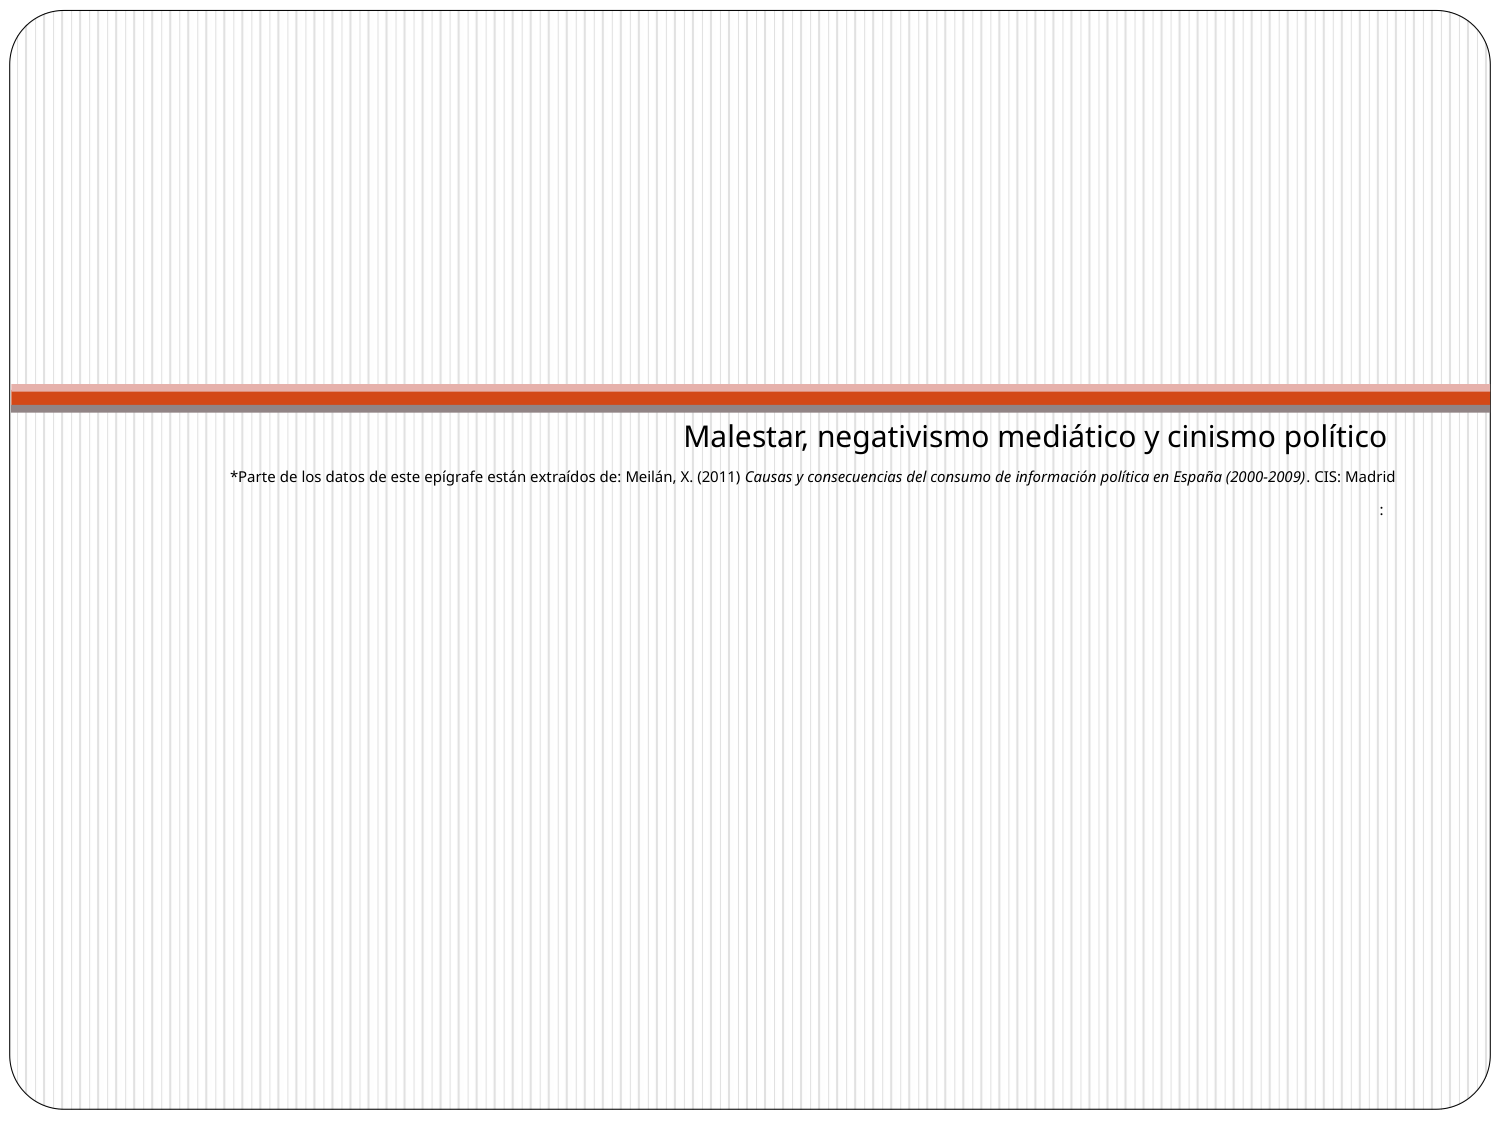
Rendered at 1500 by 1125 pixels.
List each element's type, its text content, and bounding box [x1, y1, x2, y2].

list Malestar, negativismo mediático y cinismo político *Parte de los datos de este epígrafe están extraídos de: Meilán, X. (2011) Causas y consecuencias del consumo de información política en España (2000-2009). CIS: Madrid : [118, 184, 1411, 728]
picture [9, 9, 1491, 1110]
